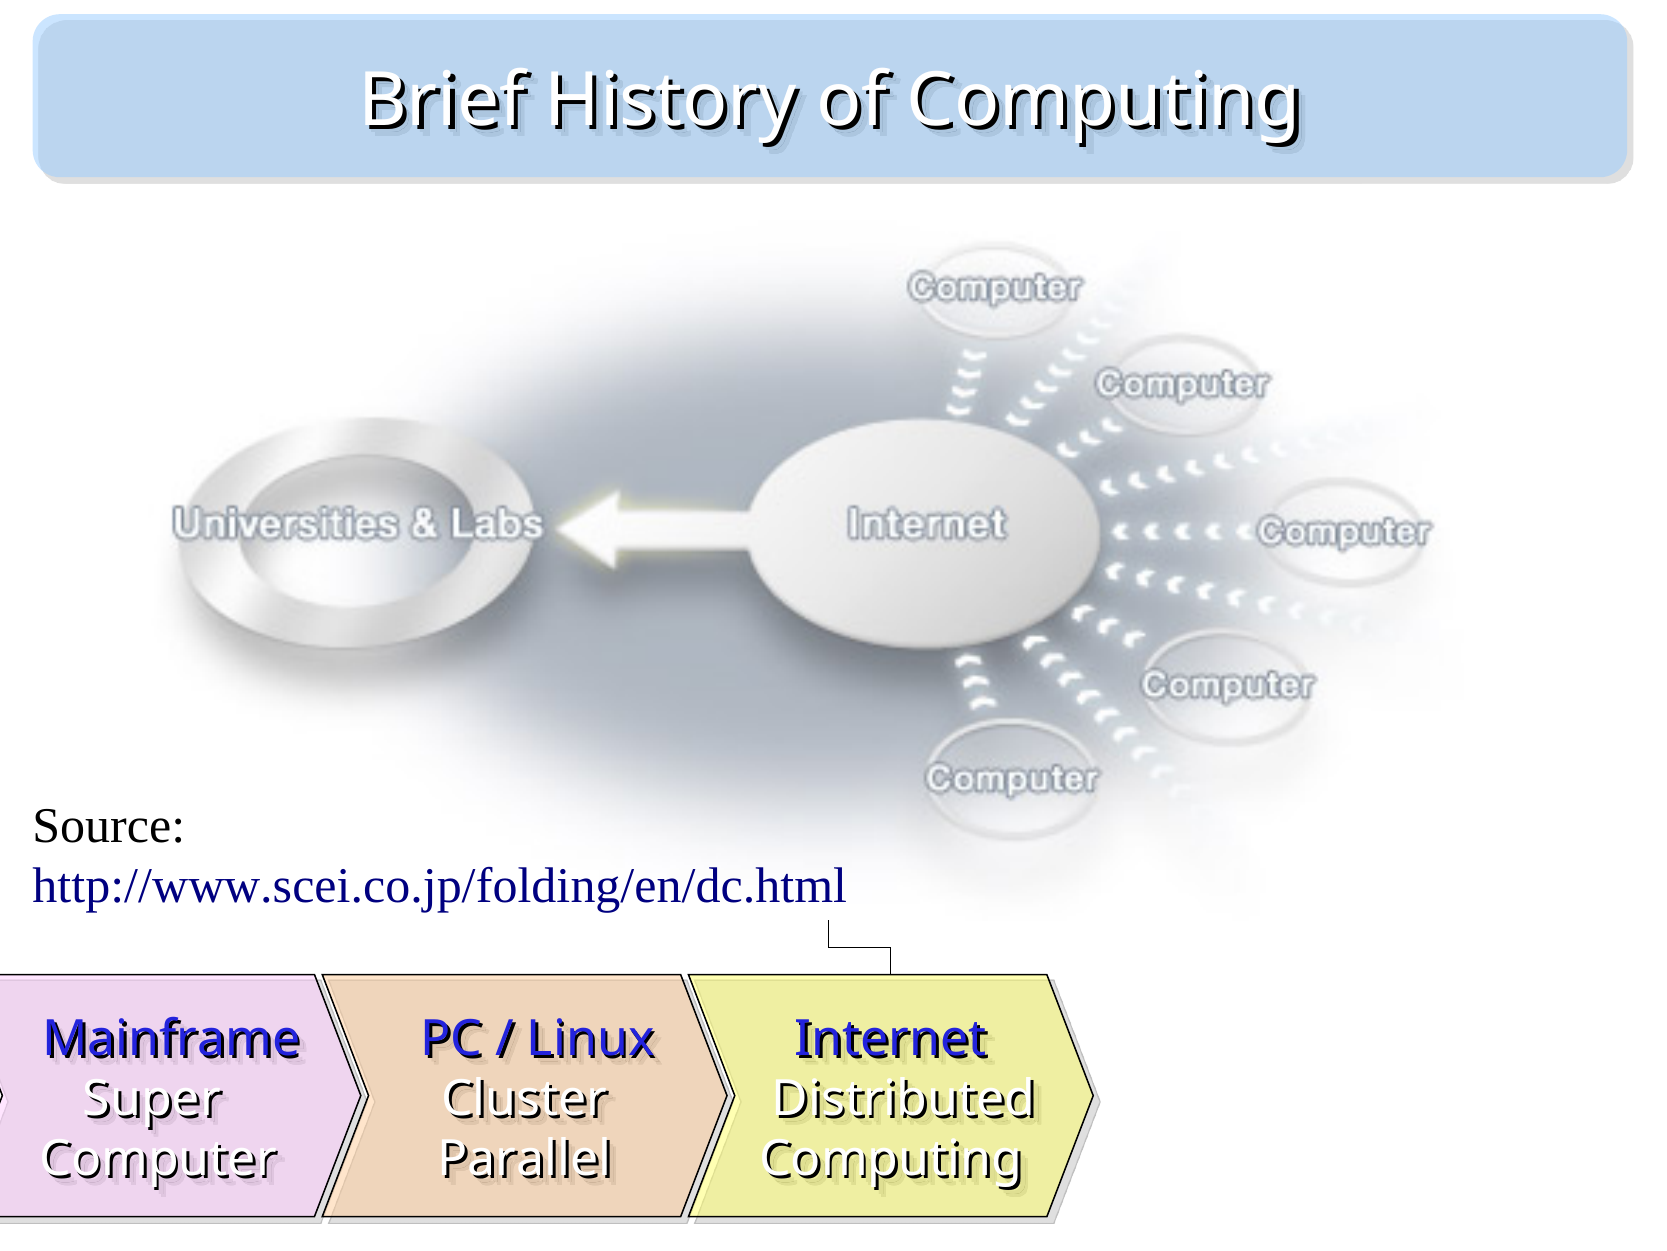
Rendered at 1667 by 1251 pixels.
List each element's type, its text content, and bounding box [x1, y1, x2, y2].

text_box PC / Linux Cluster Parallel [322, 981, 728, 1217]
text_box Source: http://www.scei.co.jp/folding/en/dc.html [17, 785, 945, 981]
picture [148, 211, 1509, 921]
text_box Mainframe Super Computer [0, 974, 361, 1217]
text_box Internet Distributed Computing [688, 974, 1094, 1217]
text_box Brief History of Computing [32, 14, 1628, 178]
